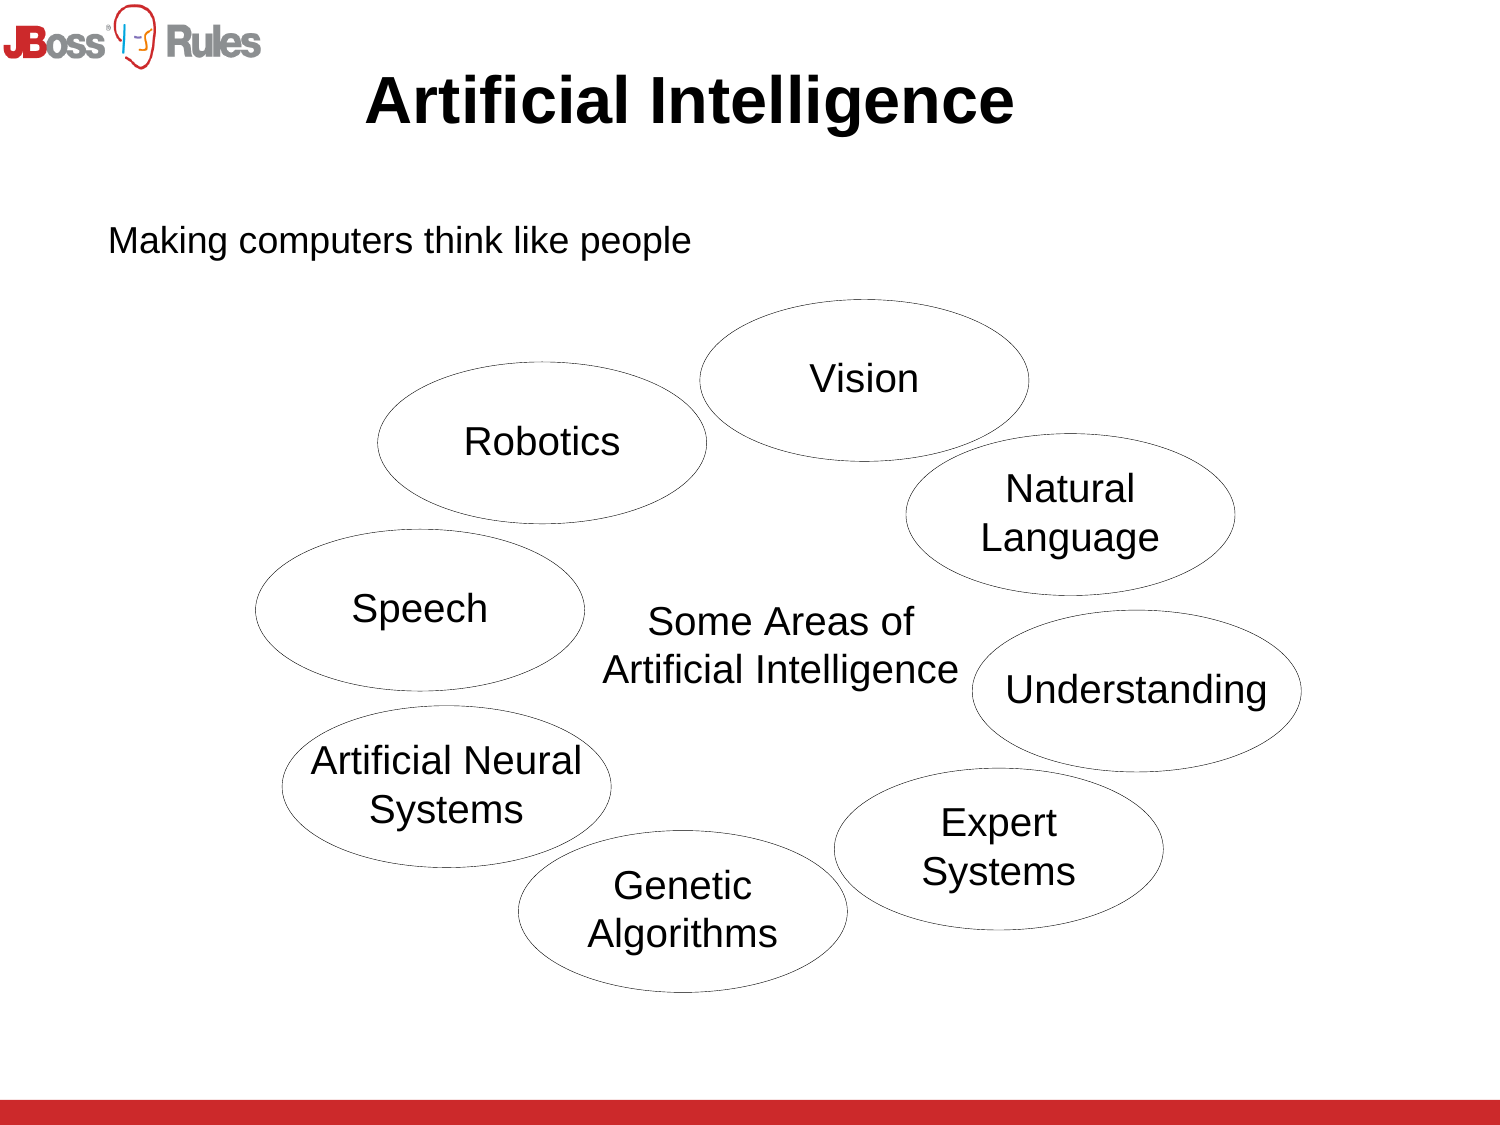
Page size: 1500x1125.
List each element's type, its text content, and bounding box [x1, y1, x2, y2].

chart [253, 297, 1304, 995]
picture [0, 0, 266, 73]
text_box Making computers think like people [93, 211, 801, 269]
title Artificial Intelligence [350, 50, 1122, 151]
